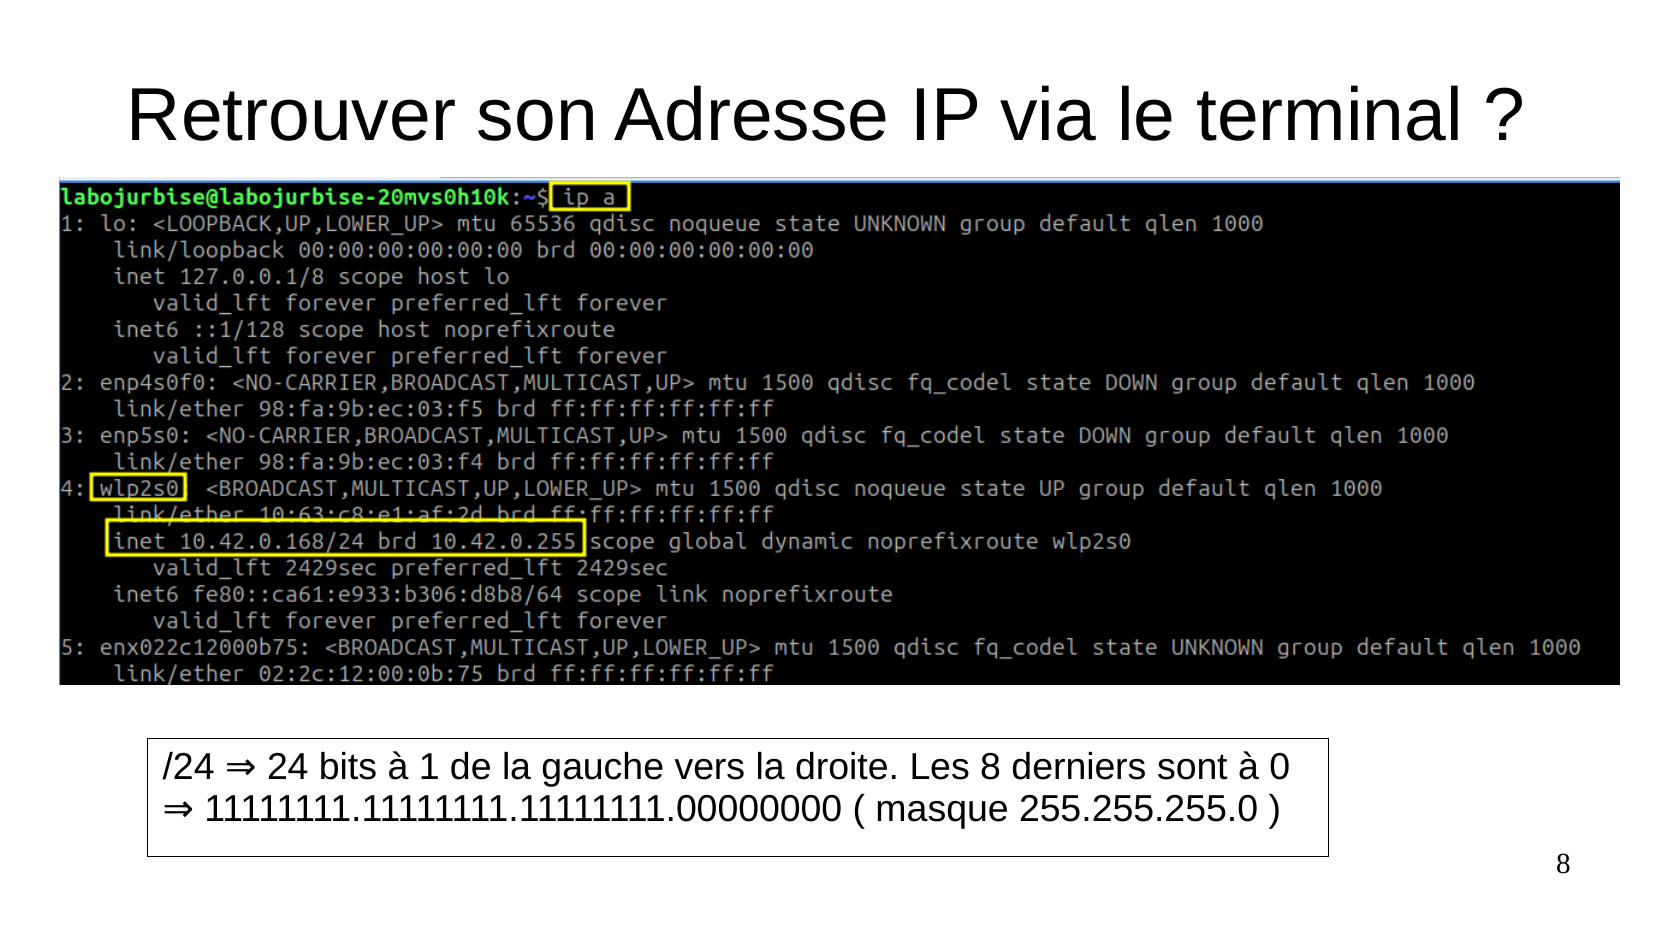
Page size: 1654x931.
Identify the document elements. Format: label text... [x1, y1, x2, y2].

title Retrouver son Adresse IP via le terminal ? [82, 37, 1571, 177]
picture [59, 177, 1620, 685]
text_box /24 ⇒ 24 bits à 1 de la gauche vers la droite. Les 8 derniers sont à 0 ⇒ 11111111.11111111.11111111.00000000 ( masque 255.255.255.0 ) [147, 738, 1329, 857]
